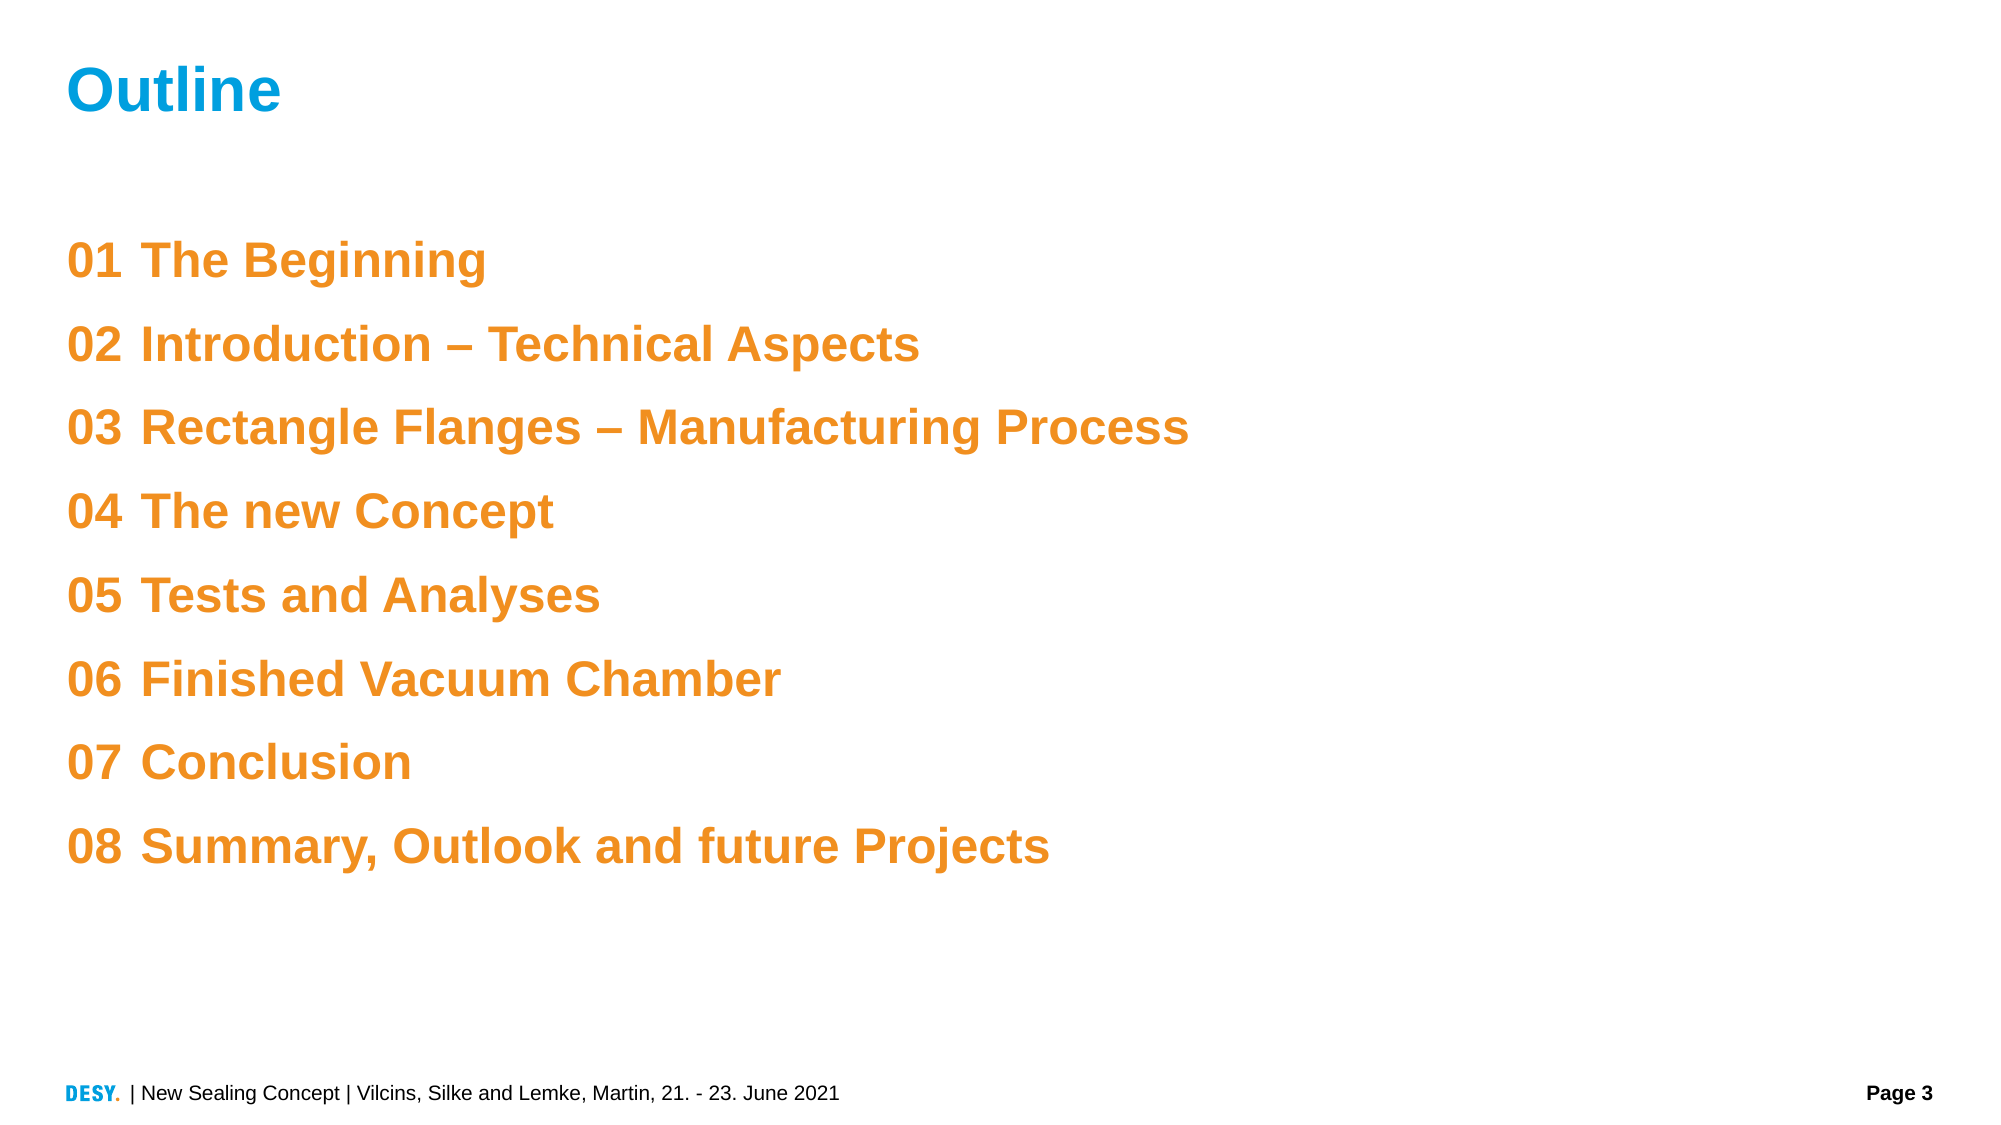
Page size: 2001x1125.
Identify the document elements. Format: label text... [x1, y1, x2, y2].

list 01 The Beginning 02 Introduction – Technical Aspects 03 Rectangle Flanges – Manufacturing Process 04 The new Concept 05 Tests and Analyses 06 Finished Vacuum Chamber 07 Conclusion 08 Summary, Outlook and future Projects [66, 221, 1890, 1044]
title Outline [66, 57, 1933, 132]
footer | New Sealing Concept | Vilcins, Silke and Lemke, Martin, 21. - 23. June 2021 [129, 1079, 1762, 1111]
